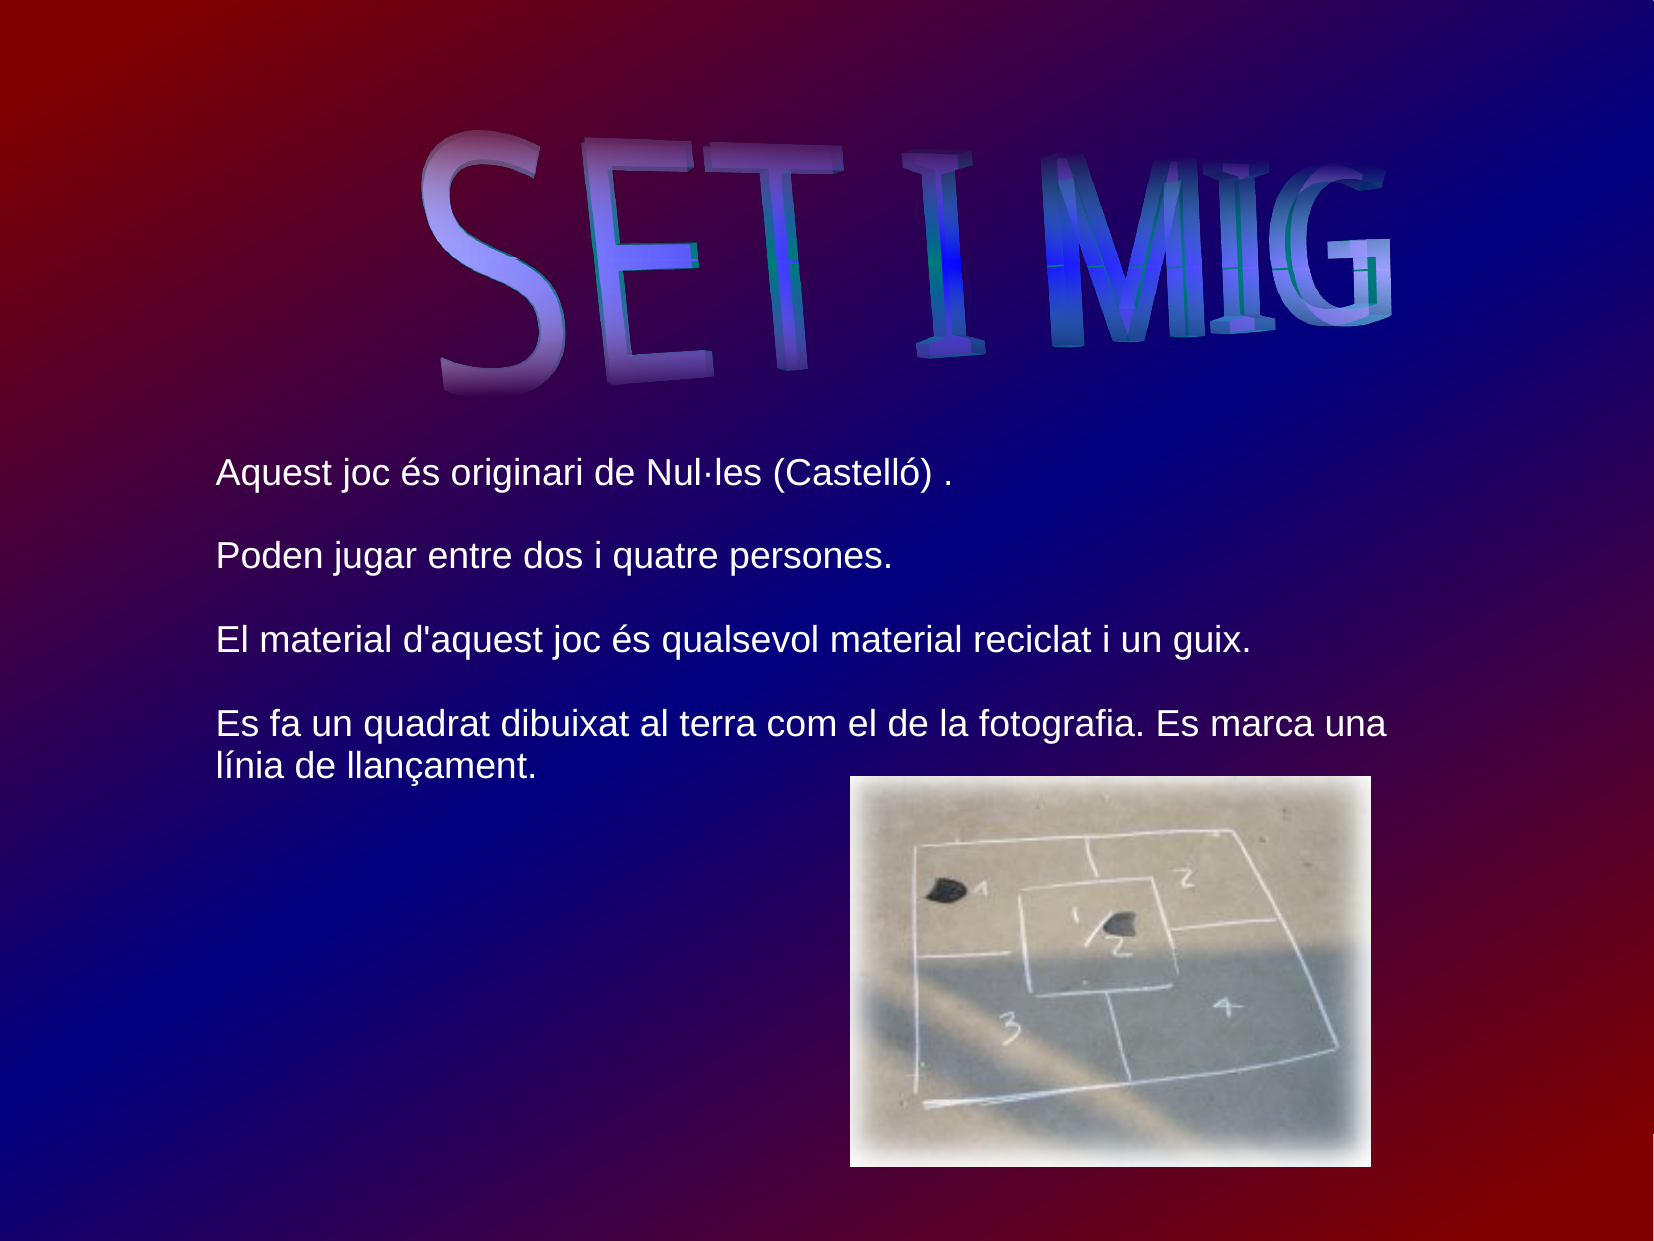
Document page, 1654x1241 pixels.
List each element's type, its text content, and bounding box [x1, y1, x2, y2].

picture [850, 776, 1371, 1167]
text_box Aquest joc és originari de Nul·les (Castelló) . Poden jugar entre dos i quatre persones. El material d'aquest joc és qualsevol material reciclat i un guix. Es fa un quadrat dibuixat al terra com el de la fotografia. Es marca una línia de llançament. [200, 401, 1430, 879]
